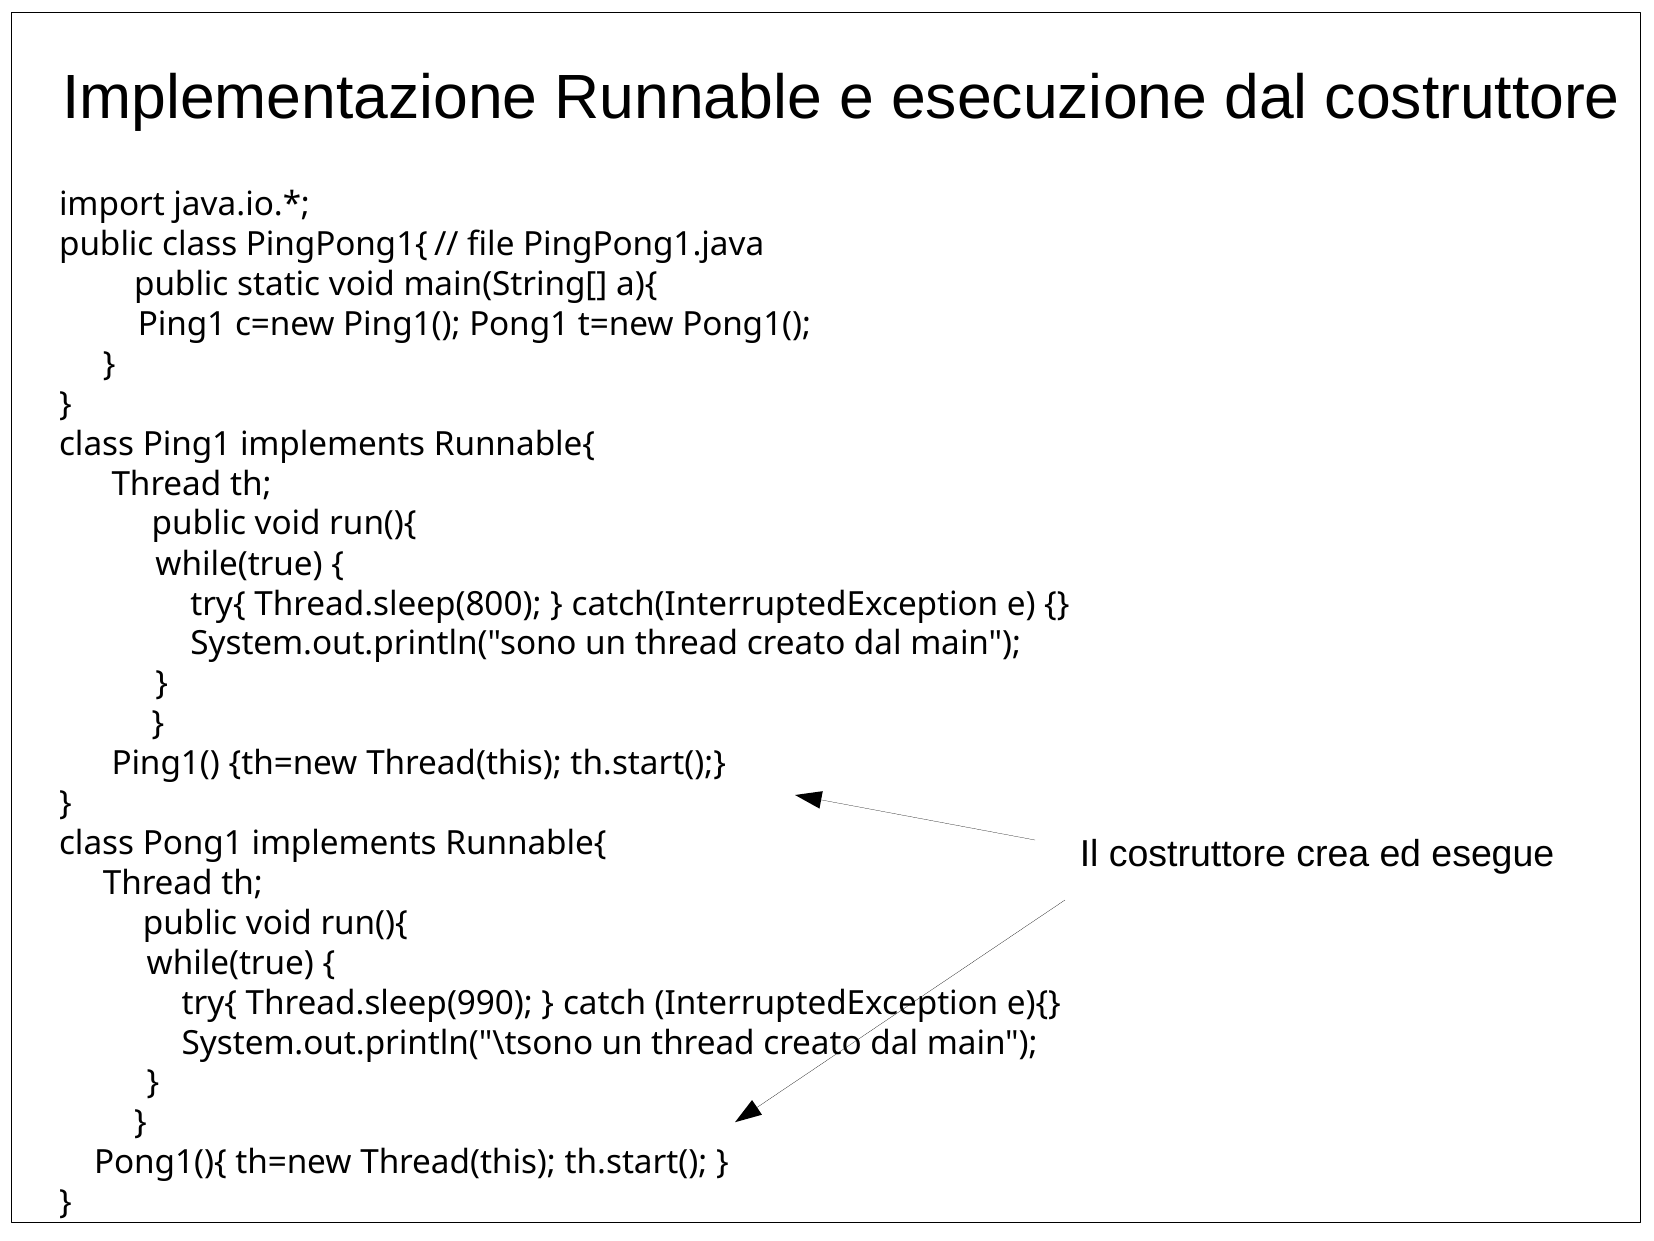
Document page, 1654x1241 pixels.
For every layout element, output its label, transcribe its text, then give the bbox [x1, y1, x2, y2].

text_box Implementazione Runnable e esecuzione dal costruttore [29, 0, 1654, 198]
text_box import java.io.*; public class PingPong1{ // file PingPong1.java public static void main(String[] a){ Ping1 c=new Ping1(); Pong1 t=new Pong1(); } } class Ping1 implements Runnable{ Thread th; public void run(){ while(true) { try{ Thread.sleep(800); } catch(InterruptedException e) {} System.out.println("sono un thread creato dal main"); } } Ping1() {th=new Thread(this); th.start();} } class Pong1 implements Runnable{ Thread th; public void run(){ while(true) { try{ Thread.sleep(990); } catch (InterruptedException e){} System.out.println("\tsono un thread creato dal main"); } } Pong1(){ th=new Thread(this); th.start(); } } [44, 175, 1620, 1241]
text_box Il costruttore crea ed esegue [1065, 825, 1607, 882]
